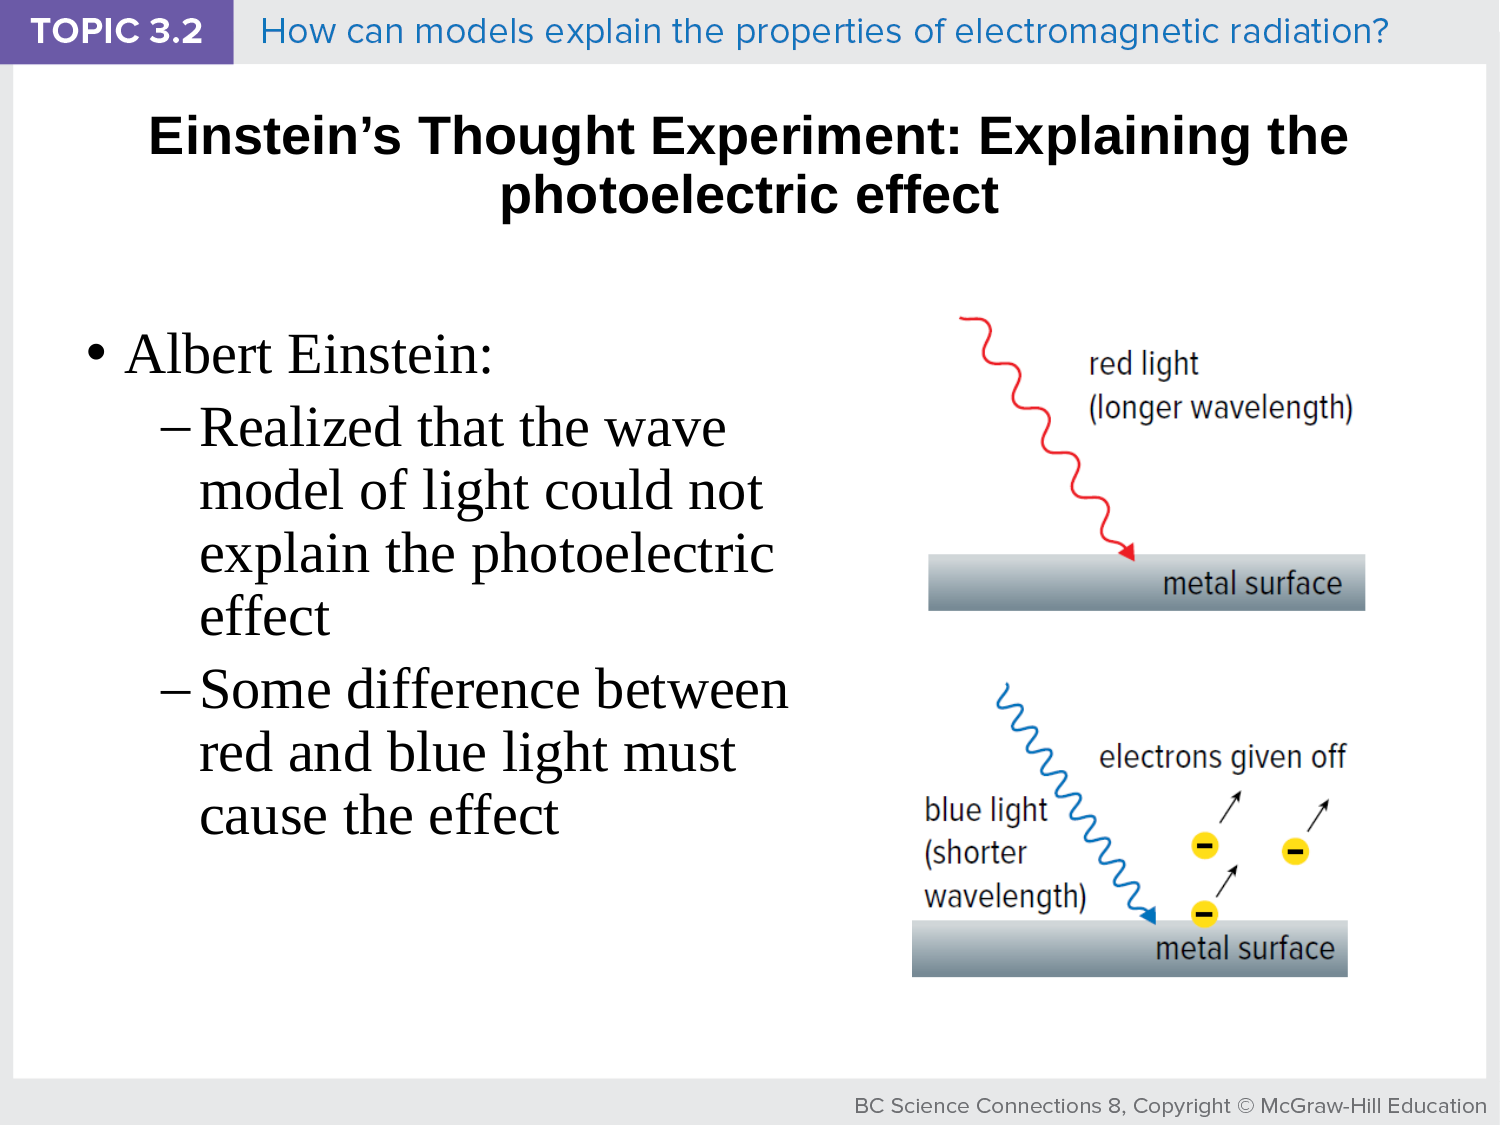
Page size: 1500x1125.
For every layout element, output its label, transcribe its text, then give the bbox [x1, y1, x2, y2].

title Einstein’s Thought Experiment: Explaining the photoelectric effect [103, 76, 1397, 257]
picture [0, 0, 1500, 1082]
list Albert Einstein: Realized that the wave model of light could not explain the photoelectric effect Some difference between red and blue light must cause the effect [71, 315, 810, 1014]
